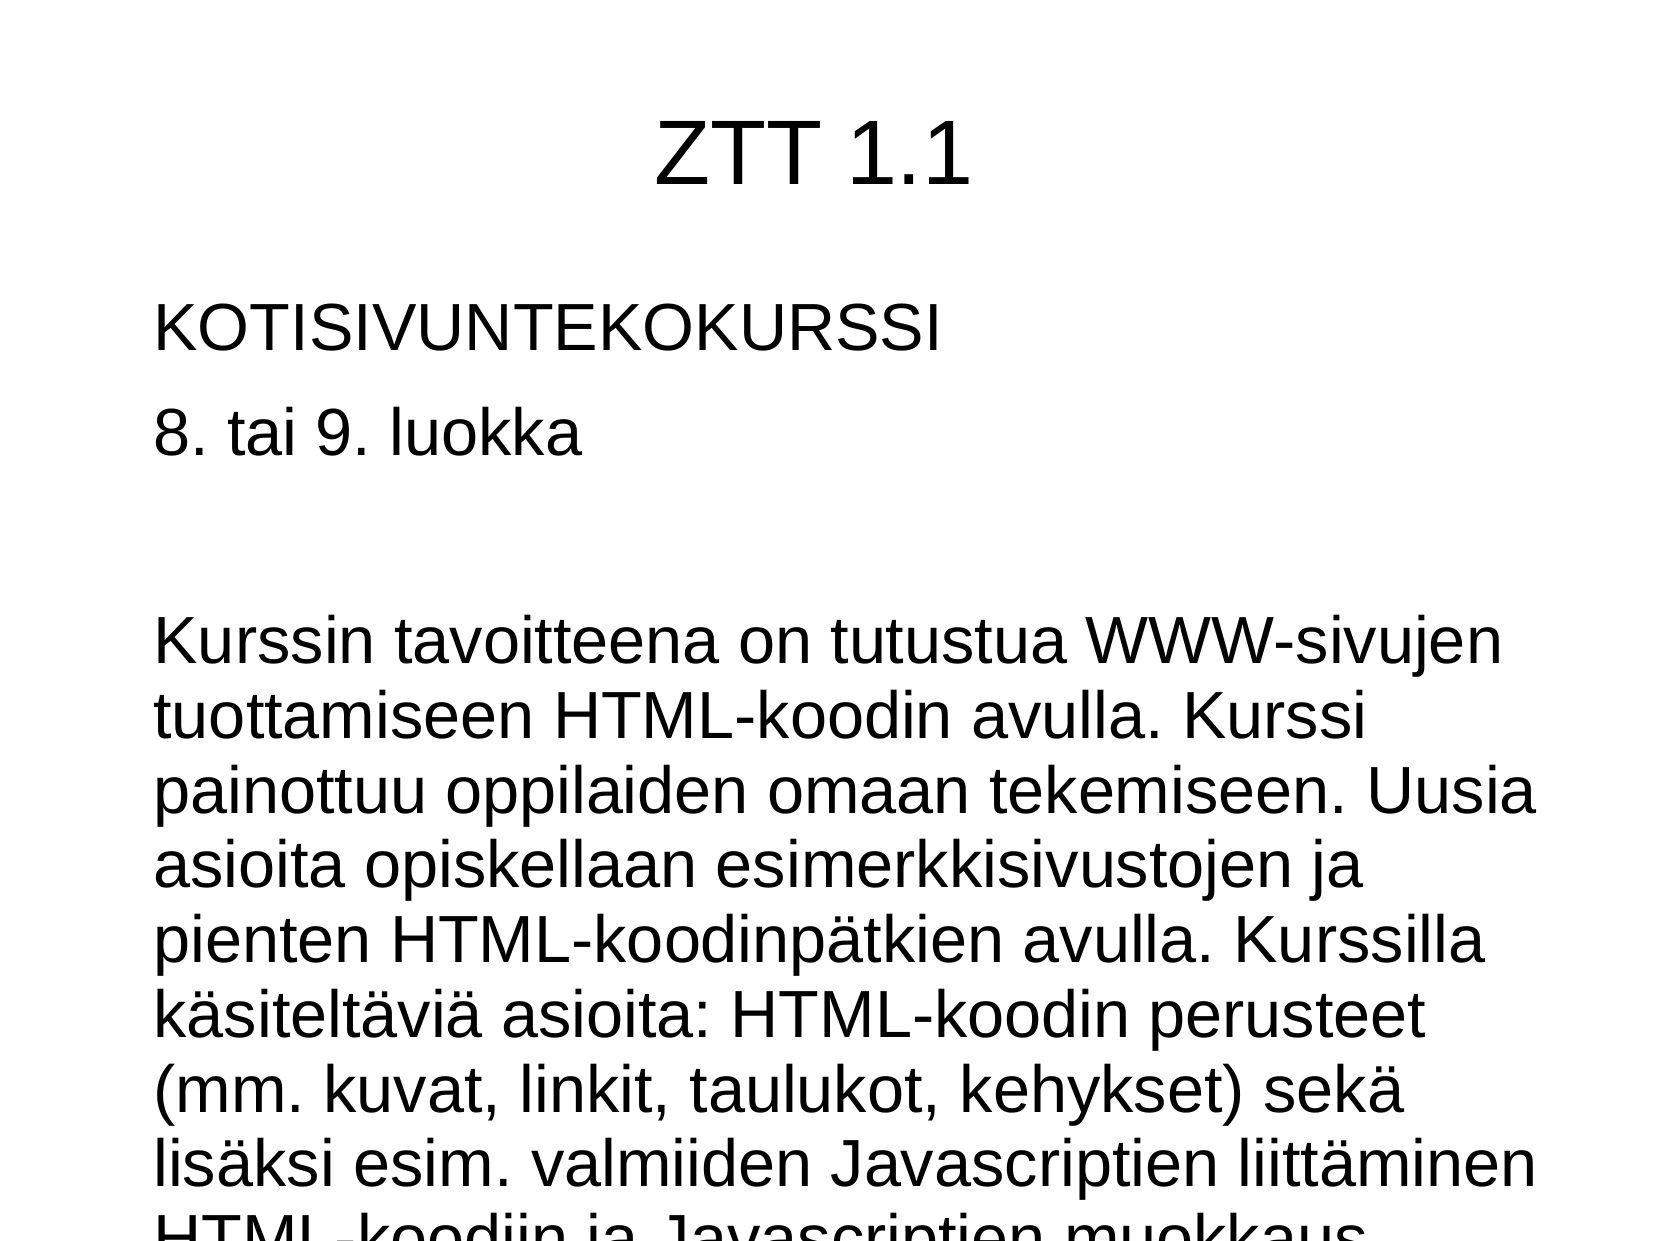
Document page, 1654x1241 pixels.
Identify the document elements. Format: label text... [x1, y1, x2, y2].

title ZTT 1.1 [82, 49, 1571, 257]
list KOTISIVUNTEKOKURSSI 8. tai 9. luokka Kurssin tavoitteena on tutustua WWW-sivujen tuottamiseen HTML-koodin avulla. Kurssi painottuu oppilaiden omaan tekemiseen. Uusia asioita opiskellaan esimerkkisivustojen ja pienten HTML-koodinpätkien avulla. Kurssilla käsiteltäviä asioita: HTML-koodin perusteet (mm. kuvat, linkit, taulukot, kehykset) sekä lisäksi esim. valmiiden Javascriptien liittäminen HTML-koodiin ja Javascriptien muokkaus (muuttuja, ehtolause, silmukka). [82, 290, 1571, 1229]
